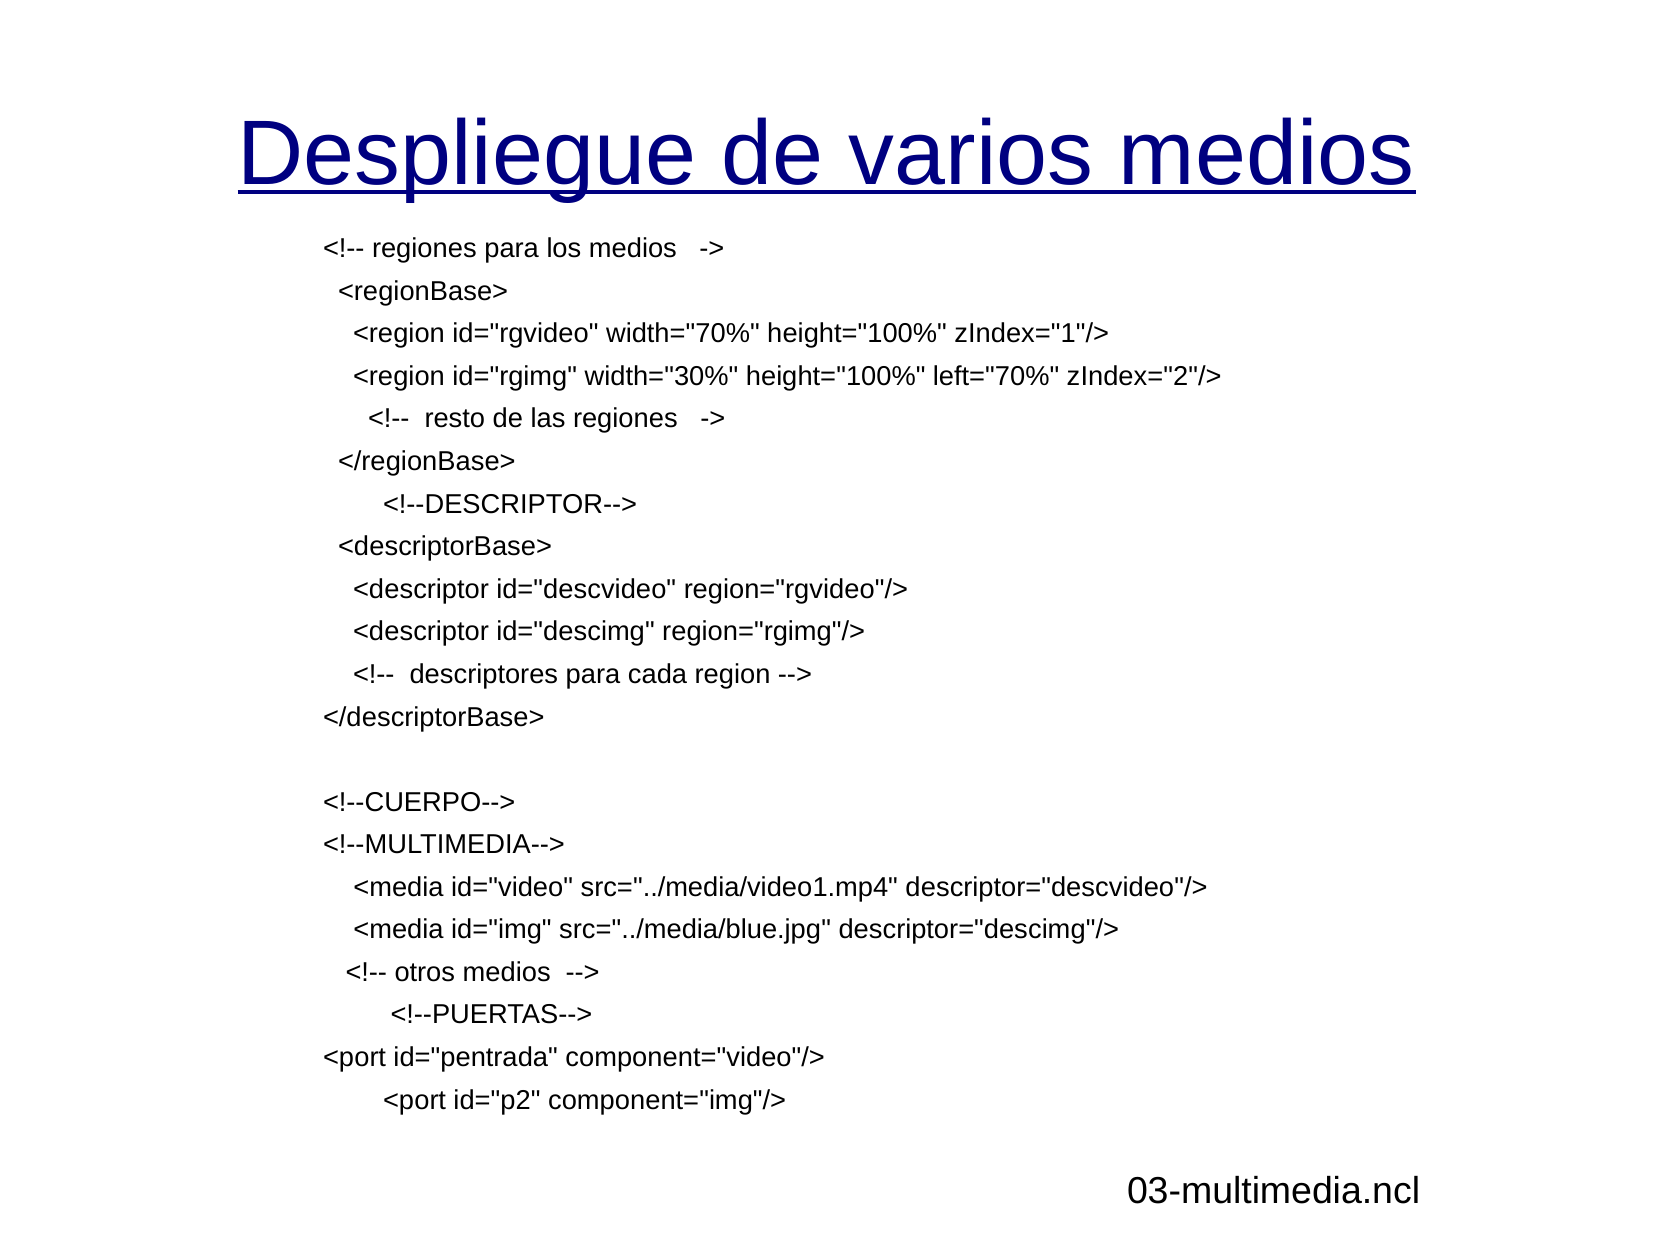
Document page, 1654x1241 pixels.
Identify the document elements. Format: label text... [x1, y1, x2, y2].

text_box 03-multimedia.ncl [1112, 1162, 1435, 1220]
title Despliegue de varios medios [82, 49, 1571, 257]
list <!-- regiones para los medios -> <regionBase> <region id="rgvideo" width="70%" height="100%" zIndex="1"/> <region id="rgimg" width="30%" height="100%" left="70%" zIndex="2"/> <!-- resto de las regiones -> </regionBase> <!--DESCRIPTOR--> <descriptorBase> <descriptor id="descvideo" region="rgvideo"/> <descriptor id="descimg" region="rgimg"/> <!-- descriptores para cada region --> </descriptorBase> <!--CUERPO--> <!--MULTIMEDIA--> <media id="video" src="../media/video1.mp4" descriptor="descvideo"/> <media id="img" src="../media/blue.jpg" descriptor="descimg"/> <!-- otros medios --> <!--PUERTAS--> <port id="pentrada" component="video"/> <port id="p2" component="img"/> [323, 232, 1538, 1118]
